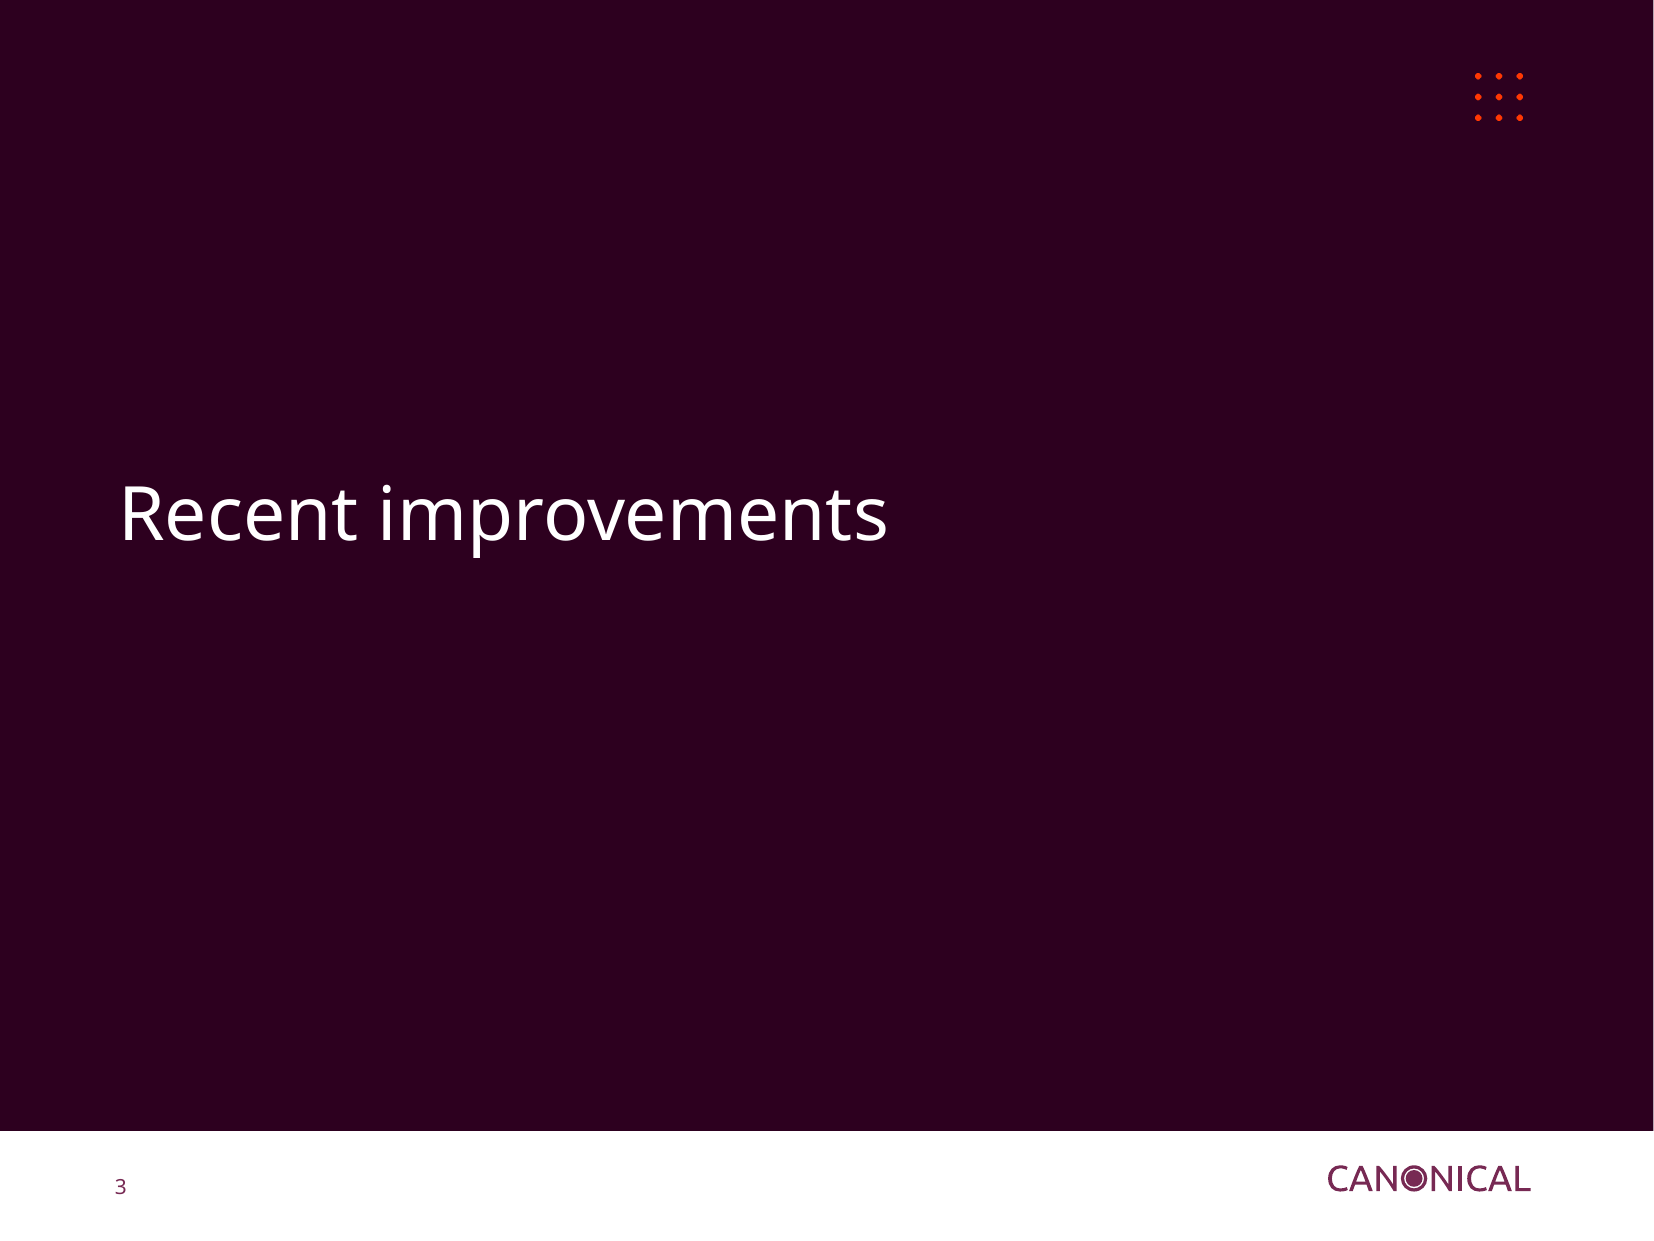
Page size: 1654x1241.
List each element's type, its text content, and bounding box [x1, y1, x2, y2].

title Recent improvements [118, 338, 1508, 686]
picture [0, 0, 1654, 1131]
